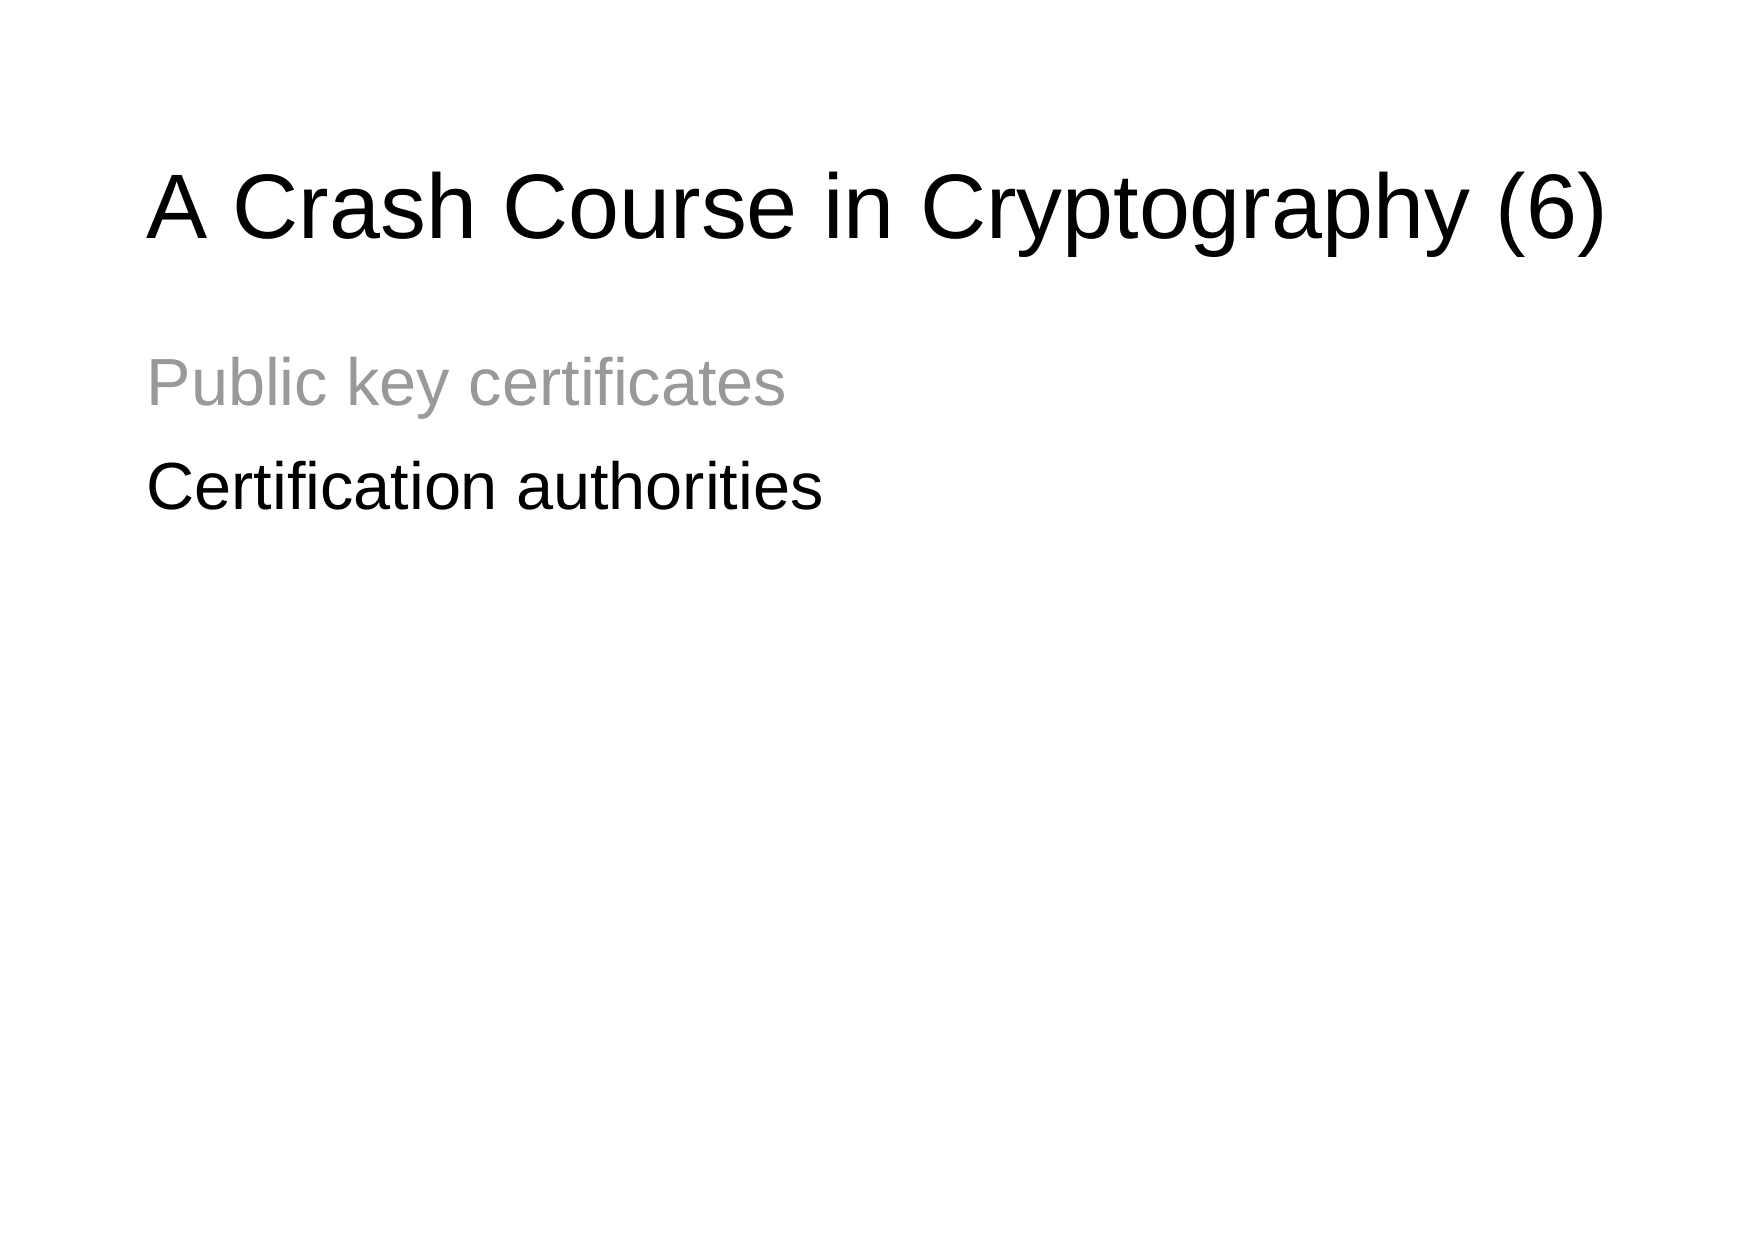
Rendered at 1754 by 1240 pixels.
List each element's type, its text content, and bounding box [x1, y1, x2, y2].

title A Crash Course in Cryptography (6) [128, 102, 1627, 310]
list Public key certificates Certification authorities [128, 344, 1627, 1126]
